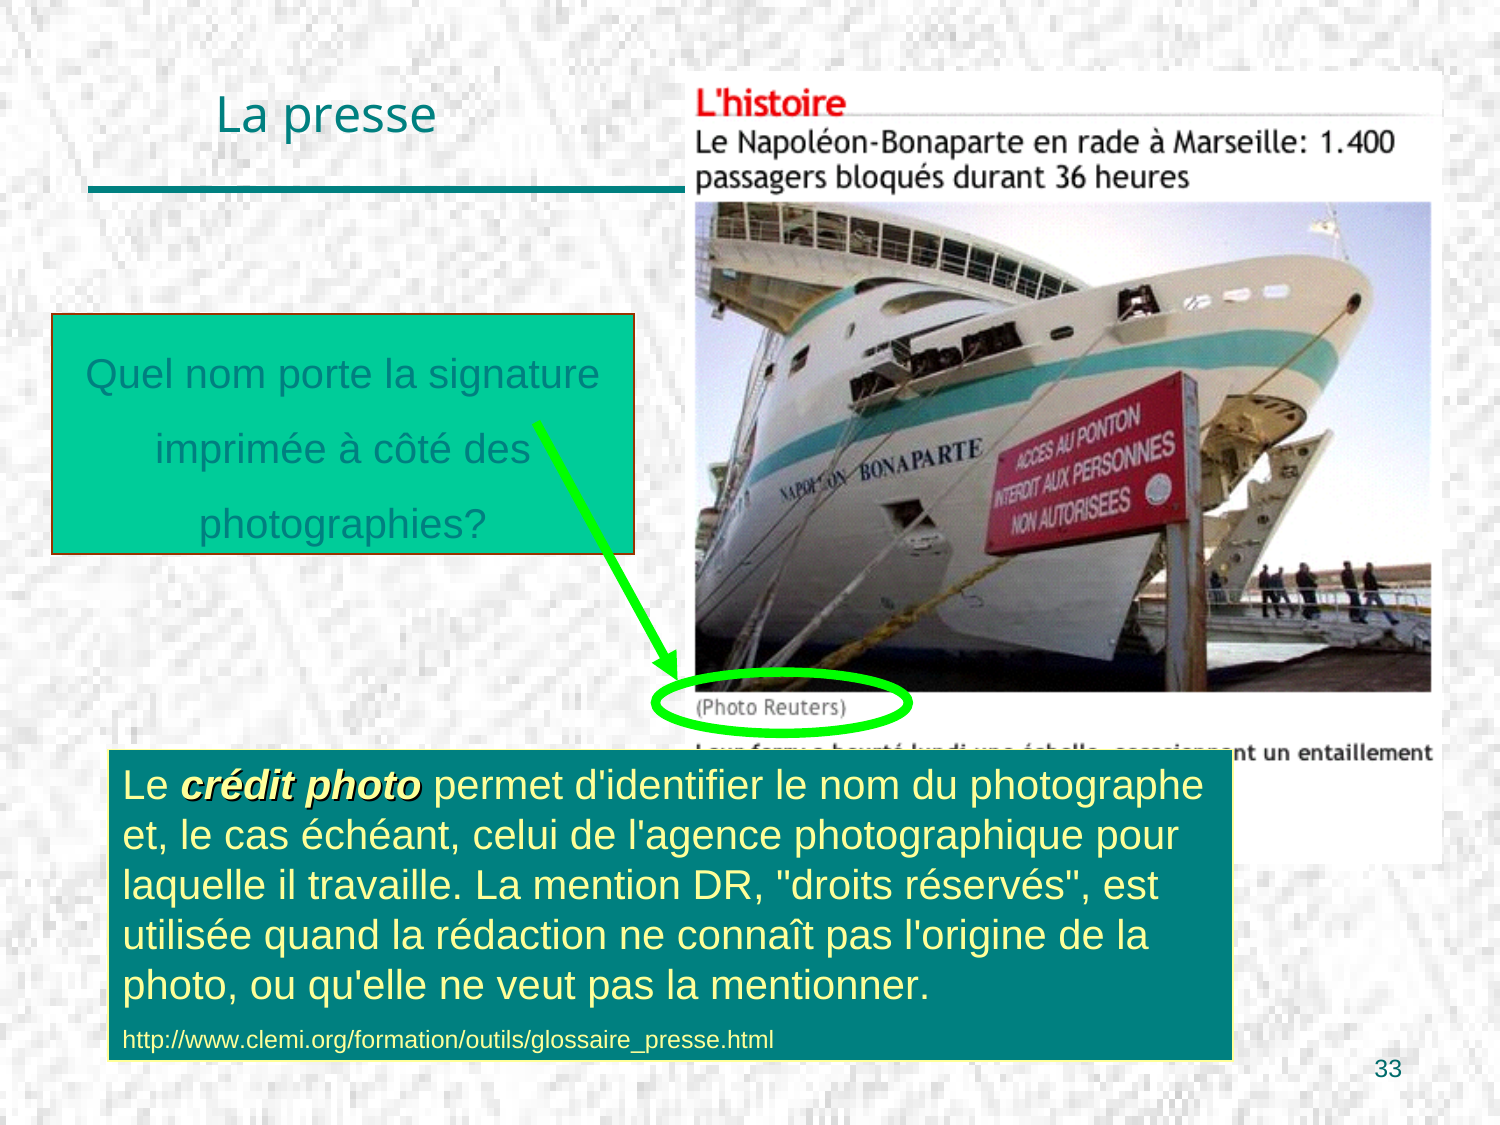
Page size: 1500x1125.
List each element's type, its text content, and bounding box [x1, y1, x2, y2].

text_box La presse [200, 74, 454, 151]
picture [0, 0, 1500, 1125]
text_box Le crédit photo permet d'identifier le nom du photographe et, le cas échéant, celui de l'agence photographique pour laquelle il travaille. La mention DR, "droits réservés", est utilisée quand la rédaction ne connaît pas l'origine de la photo, ou qu'elle ne veut pas la mentionner. http://www.clemi.org/formation/outils/glossaire_presse.html [107, 749, 1233, 1061]
text_box Quel nom porte la signature imprimée à côté des photographies? [52, 313, 635, 555]
